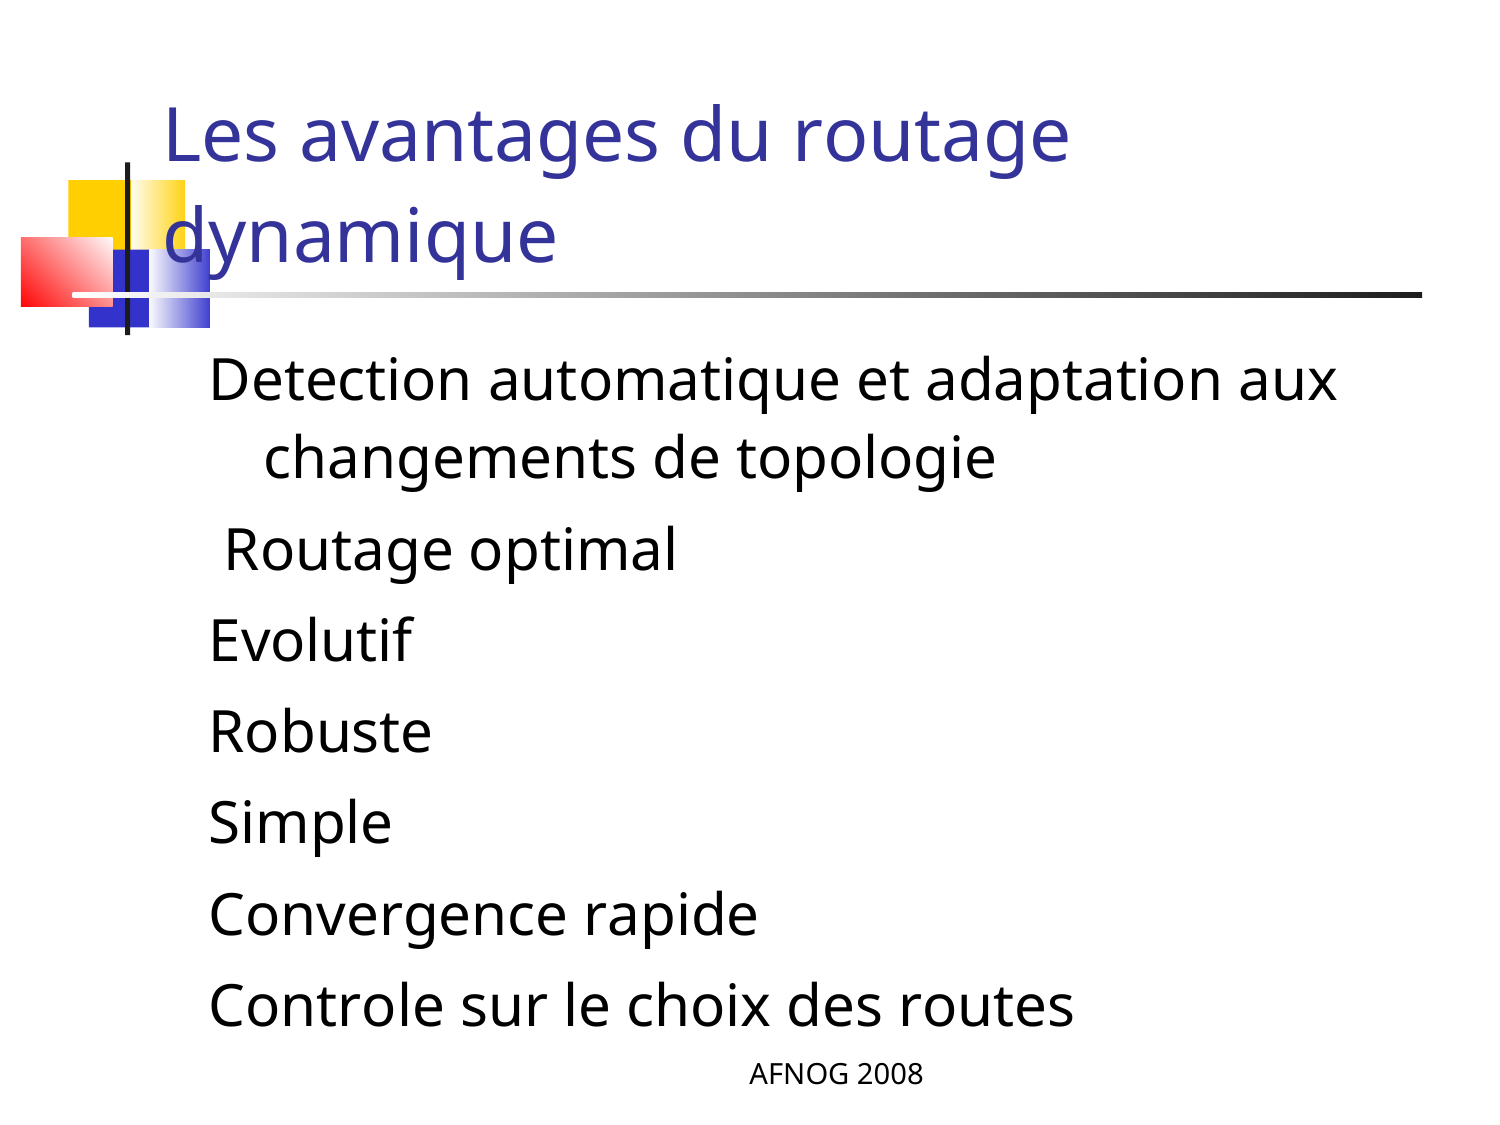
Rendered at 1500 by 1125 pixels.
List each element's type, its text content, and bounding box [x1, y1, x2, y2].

list Detection automatique et adaptation aux changements de topologie Routage optimal Evolutif Robuste Simple Convergence rapide Controle sur le choix des routes [193, 331, 1469, 1007]
title Les avantages du routage dynamique [147, 93, 1424, 290]
text_box AFNOG 2008 [599, 1024, 1074, 1099]
